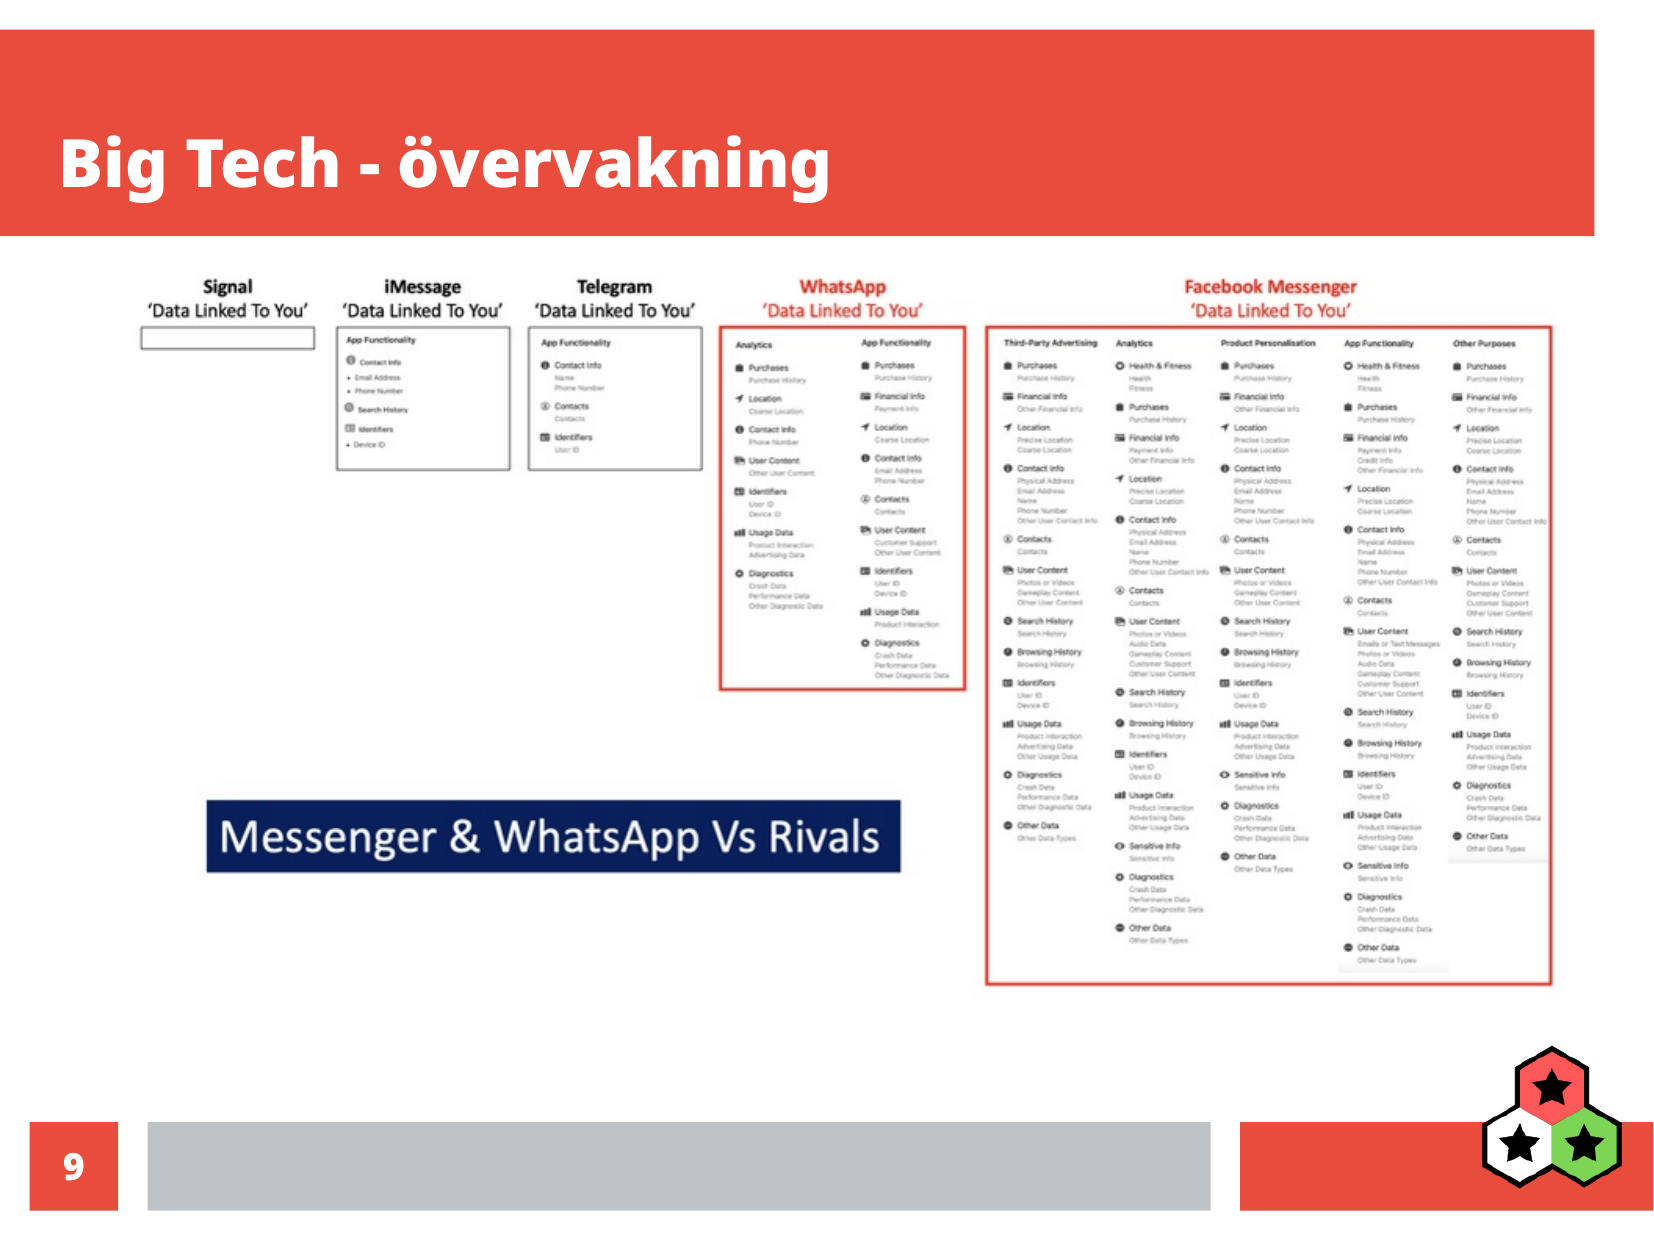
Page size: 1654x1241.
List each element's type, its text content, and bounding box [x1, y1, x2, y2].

title Big Tech - övervakning [59, 59, 1595, 207]
picture [1463, 1028, 1640, 1205]
picture [121, 251, 1558, 999]
